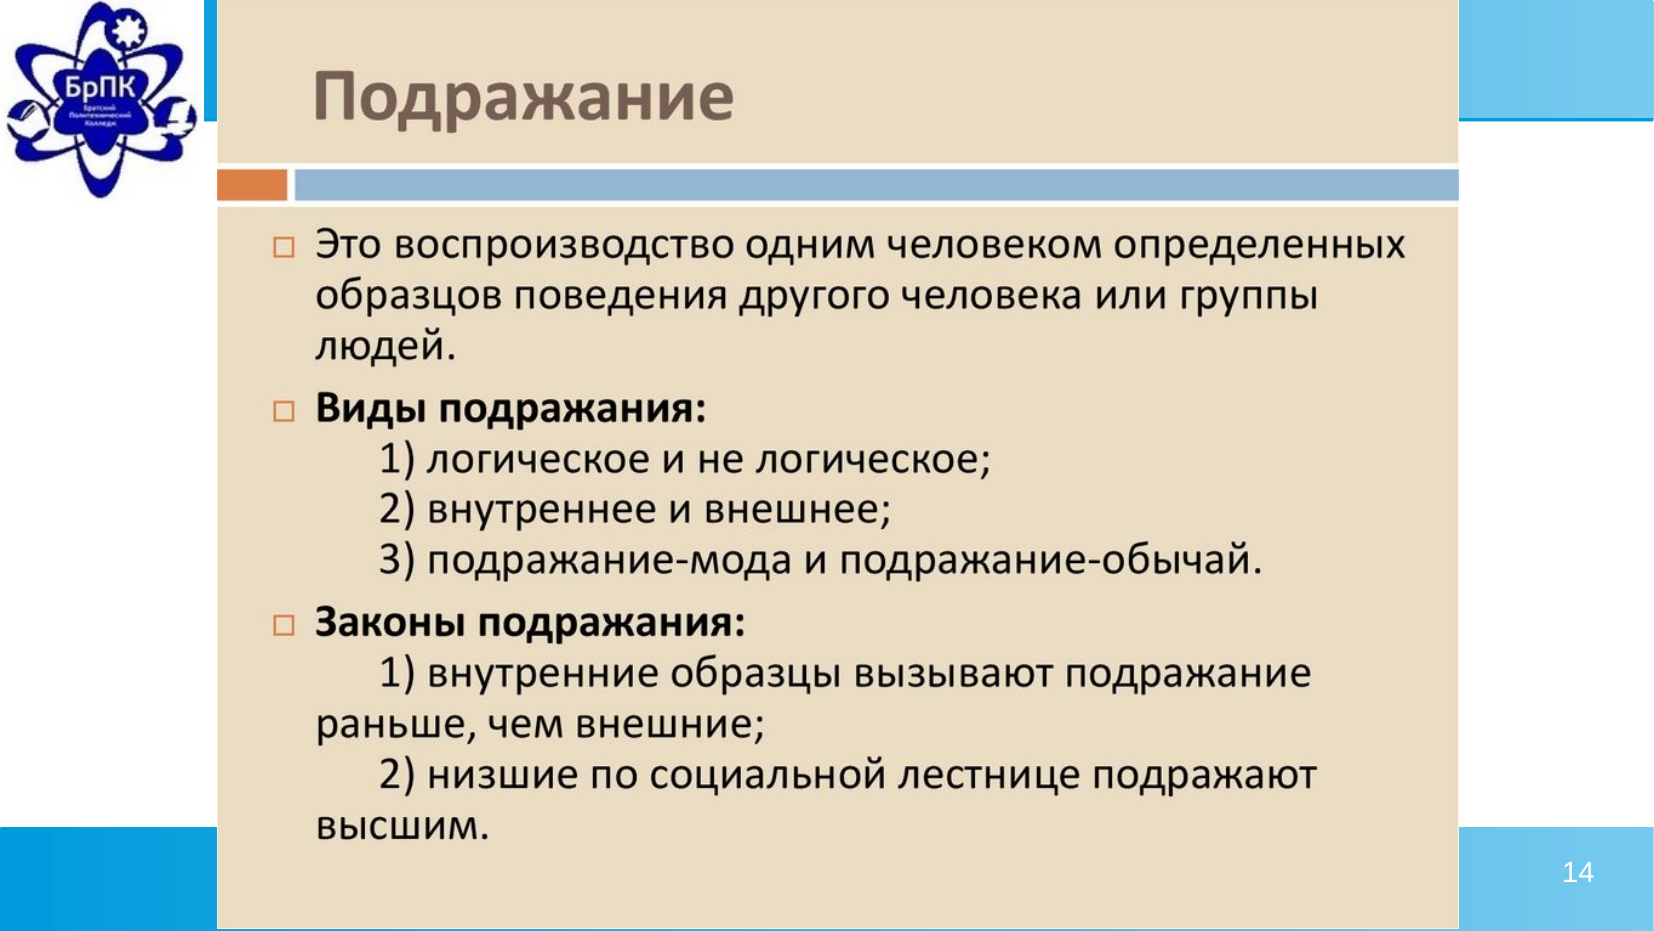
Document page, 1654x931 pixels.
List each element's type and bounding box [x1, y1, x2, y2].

picture [0, 0, 204, 203]
picture [217, 0, 1459, 929]
